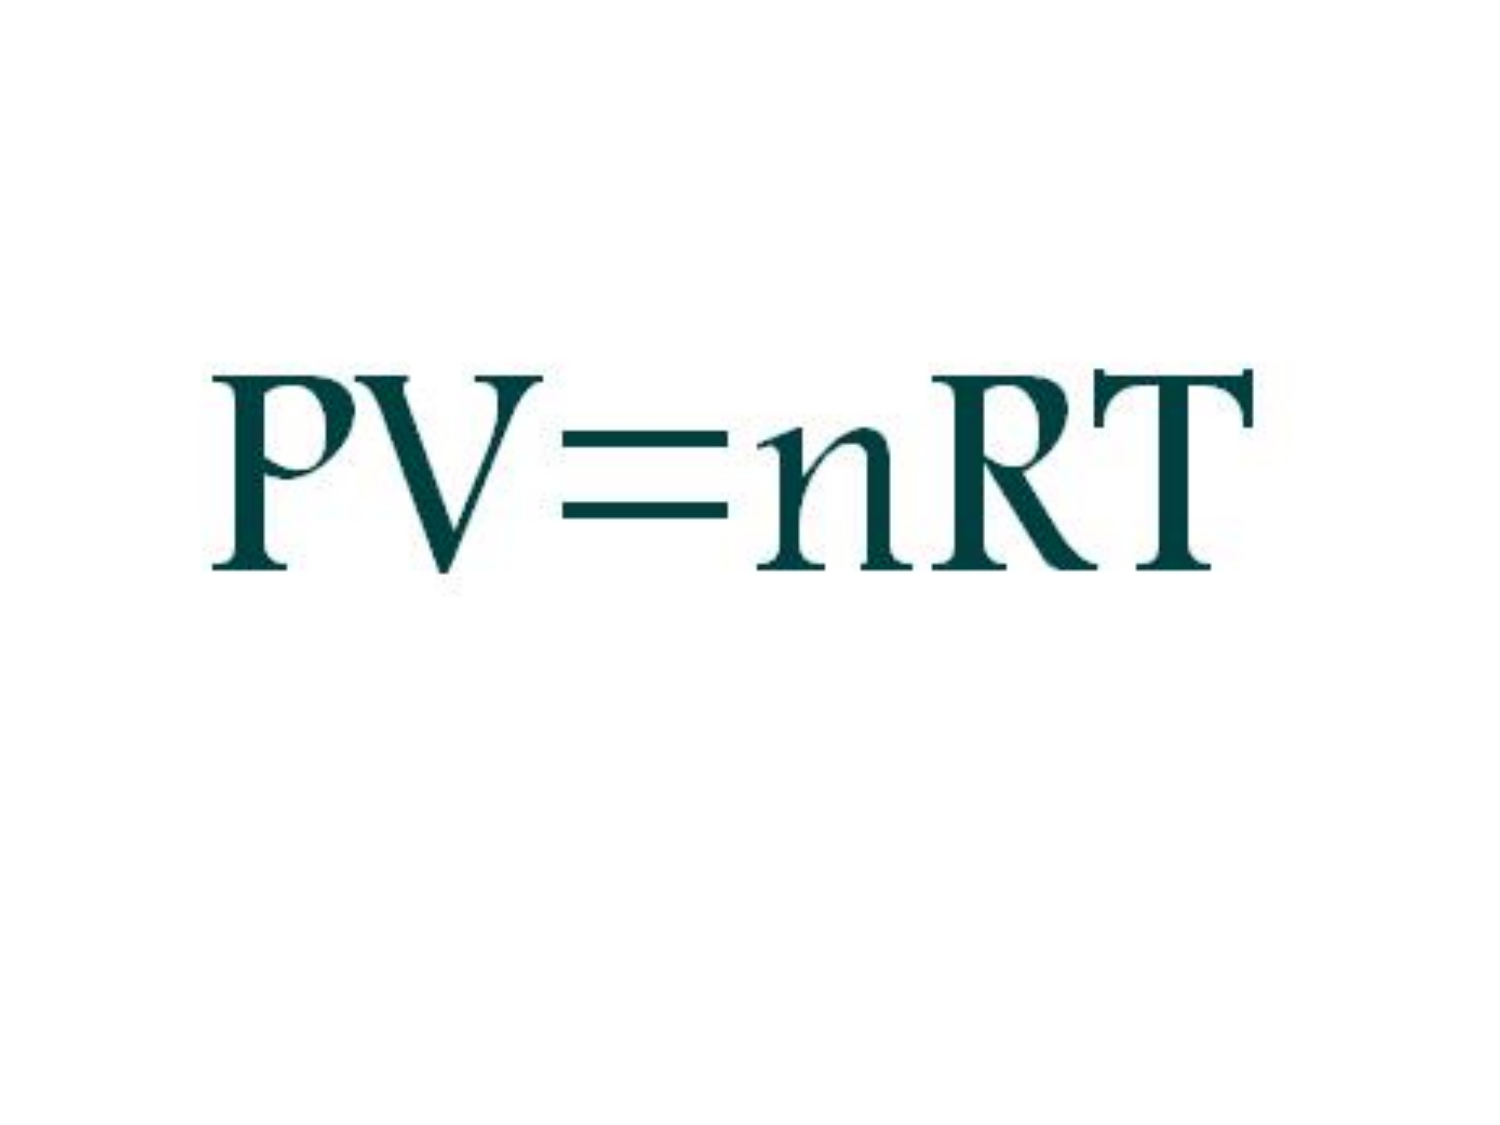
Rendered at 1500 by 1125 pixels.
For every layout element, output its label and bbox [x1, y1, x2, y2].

picture [100, 208, 1348, 711]
